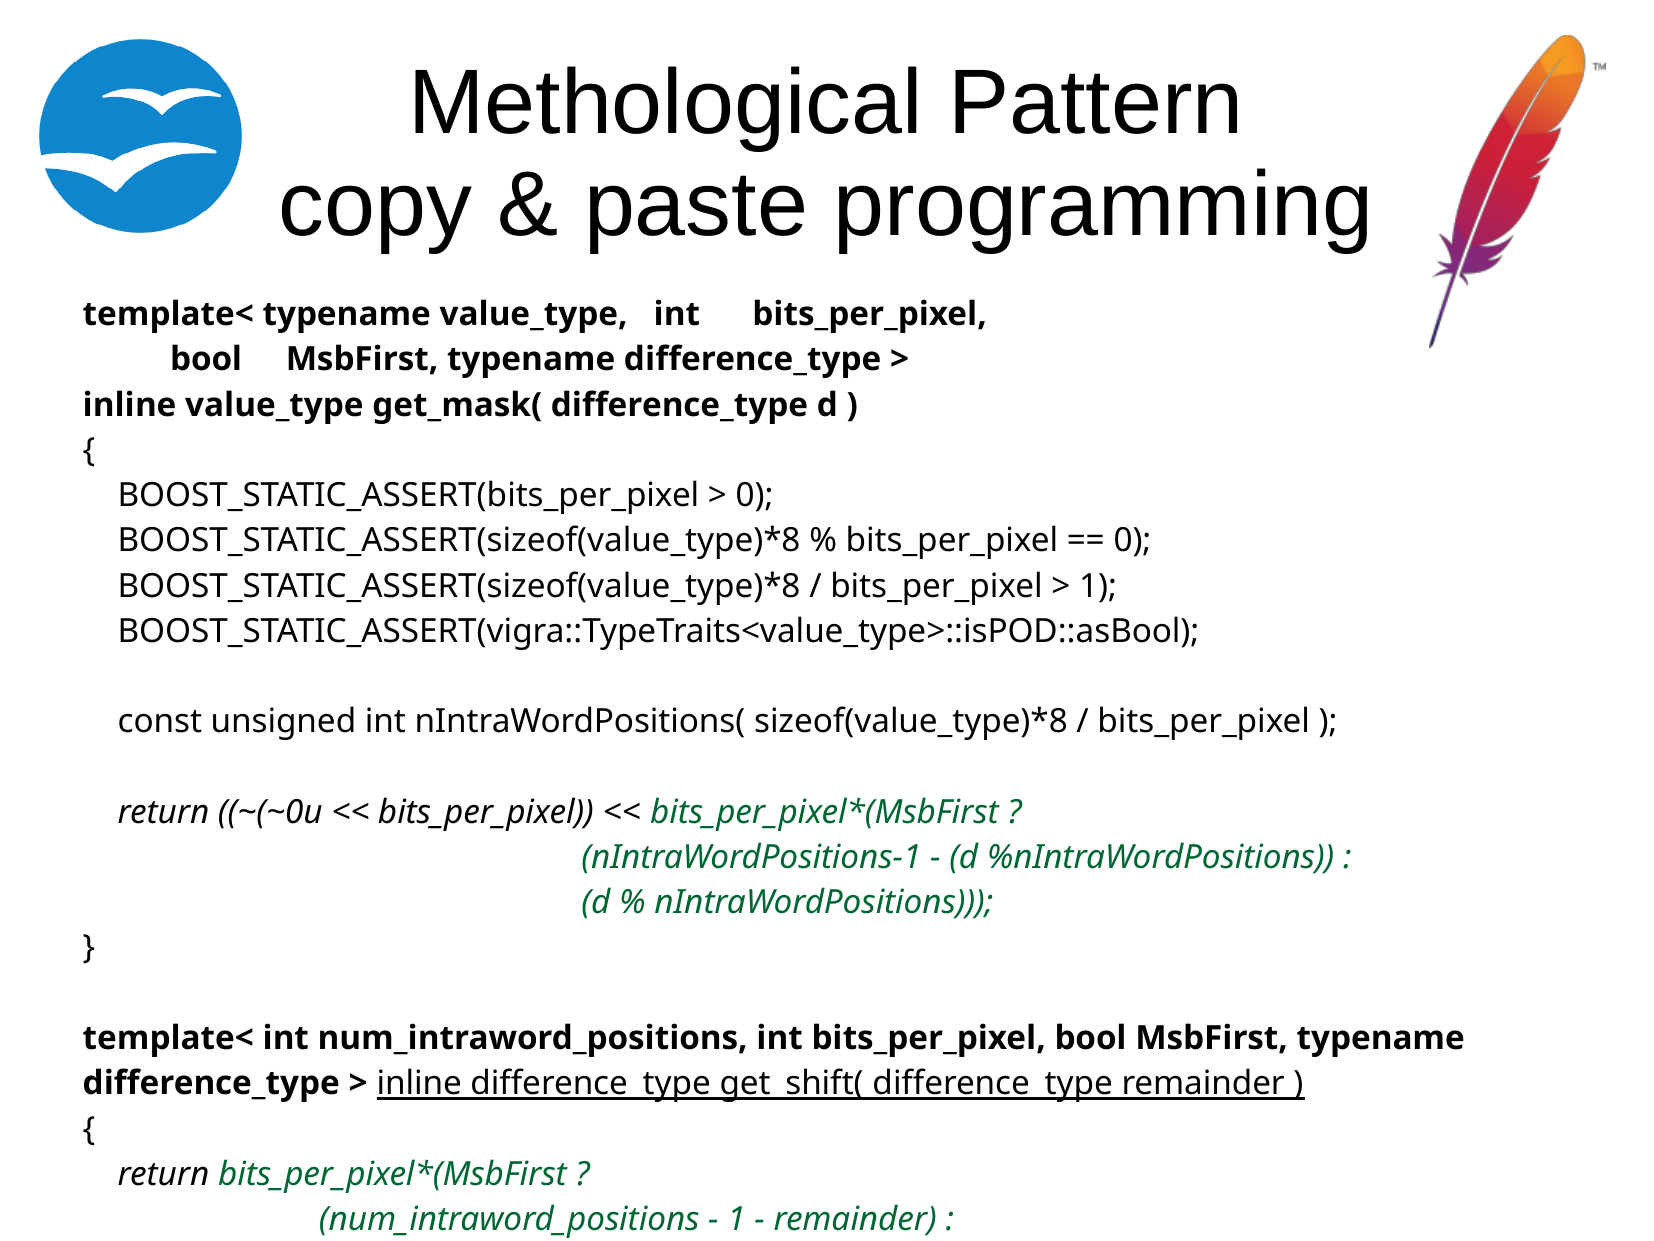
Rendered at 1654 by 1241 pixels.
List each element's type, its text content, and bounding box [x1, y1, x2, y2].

picture [11, 11, 271, 260]
subtitle template< typename value_type, int bits_per_pixel, bool MsbFirst, typename difference_type > inline value_type get_mask( difference_type d ) { BOOST_STATIC_ASSERT(bits_per_pixel > 0); BOOST_STATIC_ASSERT(sizeof(value_type)*8 % bits_per_pixel == 0); BOOST_STATIC_ASSERT(sizeof(value_type)*8 / bits_per_pixel > 1); BOOST_STATIC_ASSERT(vigra::TypeTraits<value_type>::isPOD::asBool); const unsigned int nIntraWordPositions( sizeof(value_type)*8 / bits_per_pixel ); return ((~(~0u << bits_per_pixel)) << bits_per_pixel*(MsbFirst ? (nIntraWordPositions-1 - (d %nIntraWordPositions)) : (d % nIntraWordPositions))); } template< int num_intraword_positions, int bits_per_pixel, bool MsbFirst, typename difference_type > inline difference_type get_shift( difference_type remainder ) { return bits_per_pixel*(MsbFirst ? (num_intraword_positions - 1 - remainder) : remainder); } [82, 290, 1571, 1227]
picture [1429, 35, 1606, 348]
title Methological Pattern copy & paste programming [271, 49, 1429, 257]
